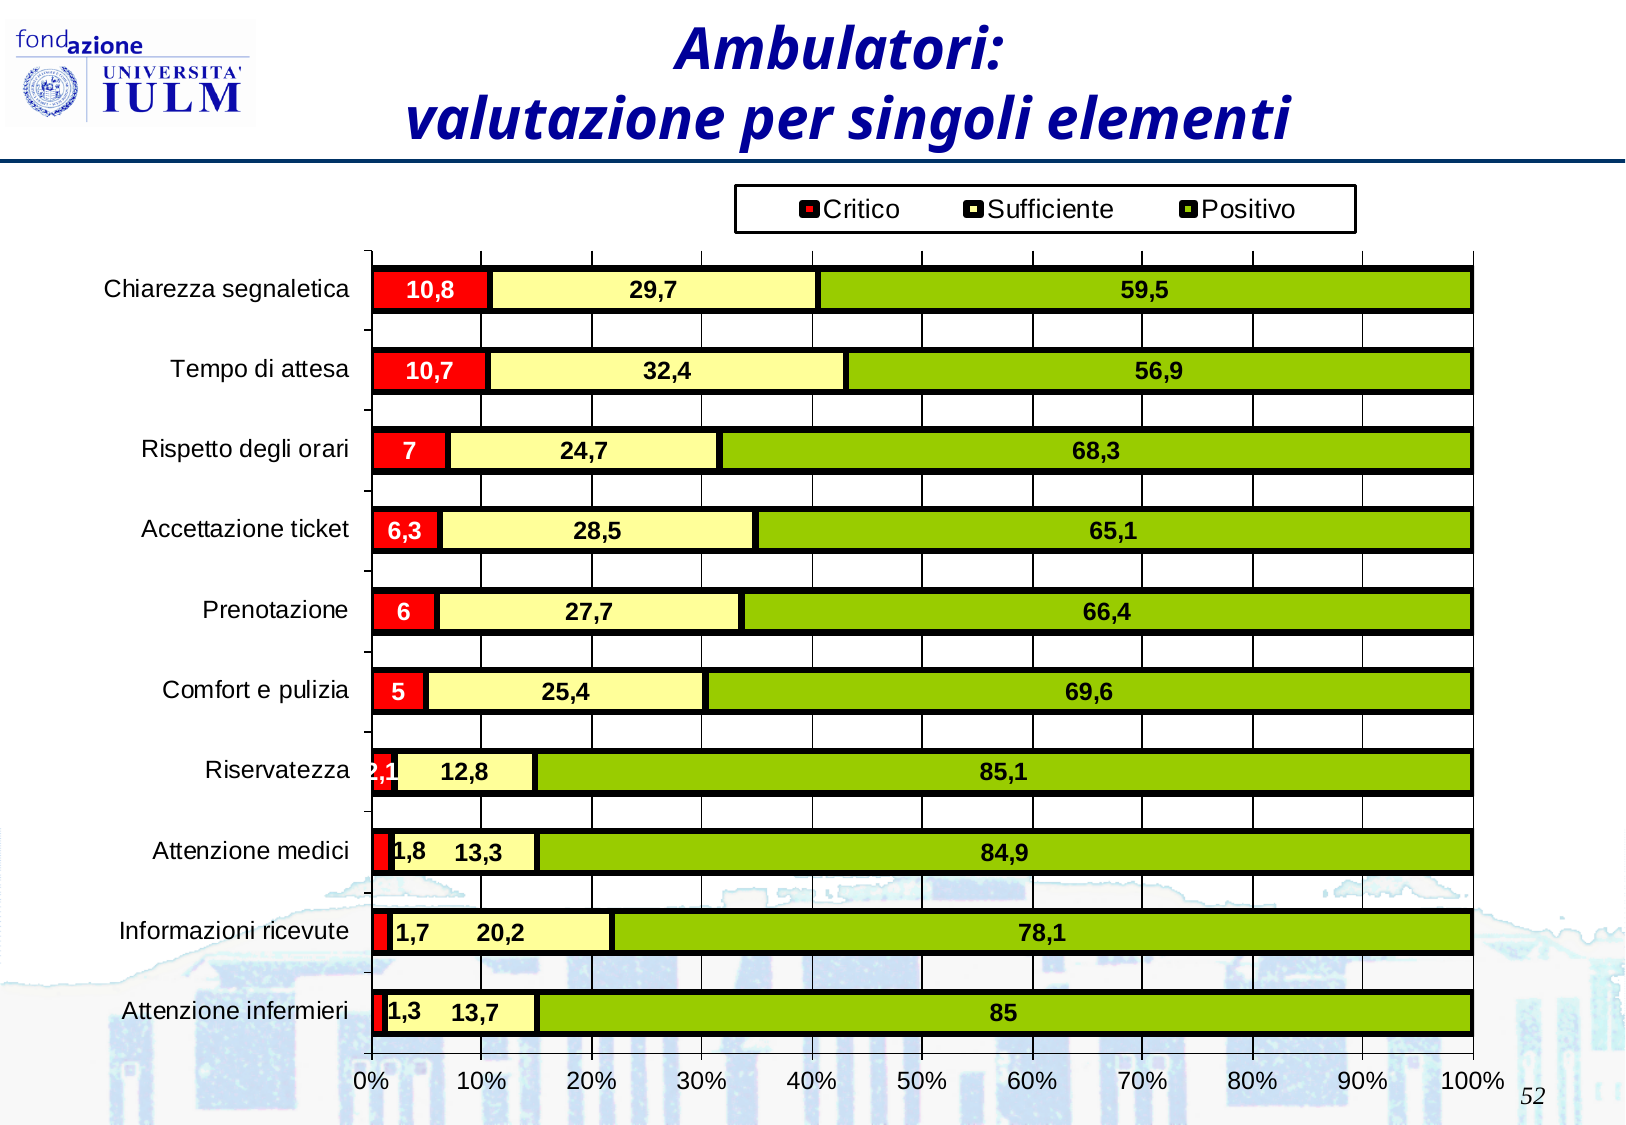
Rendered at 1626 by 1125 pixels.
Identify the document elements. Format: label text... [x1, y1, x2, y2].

picture [82, 173, 1543, 1125]
text_box Ambulatori: valutazione per singoli elementi [304, 18, 1392, 144]
picture [5, 19, 256, 127]
